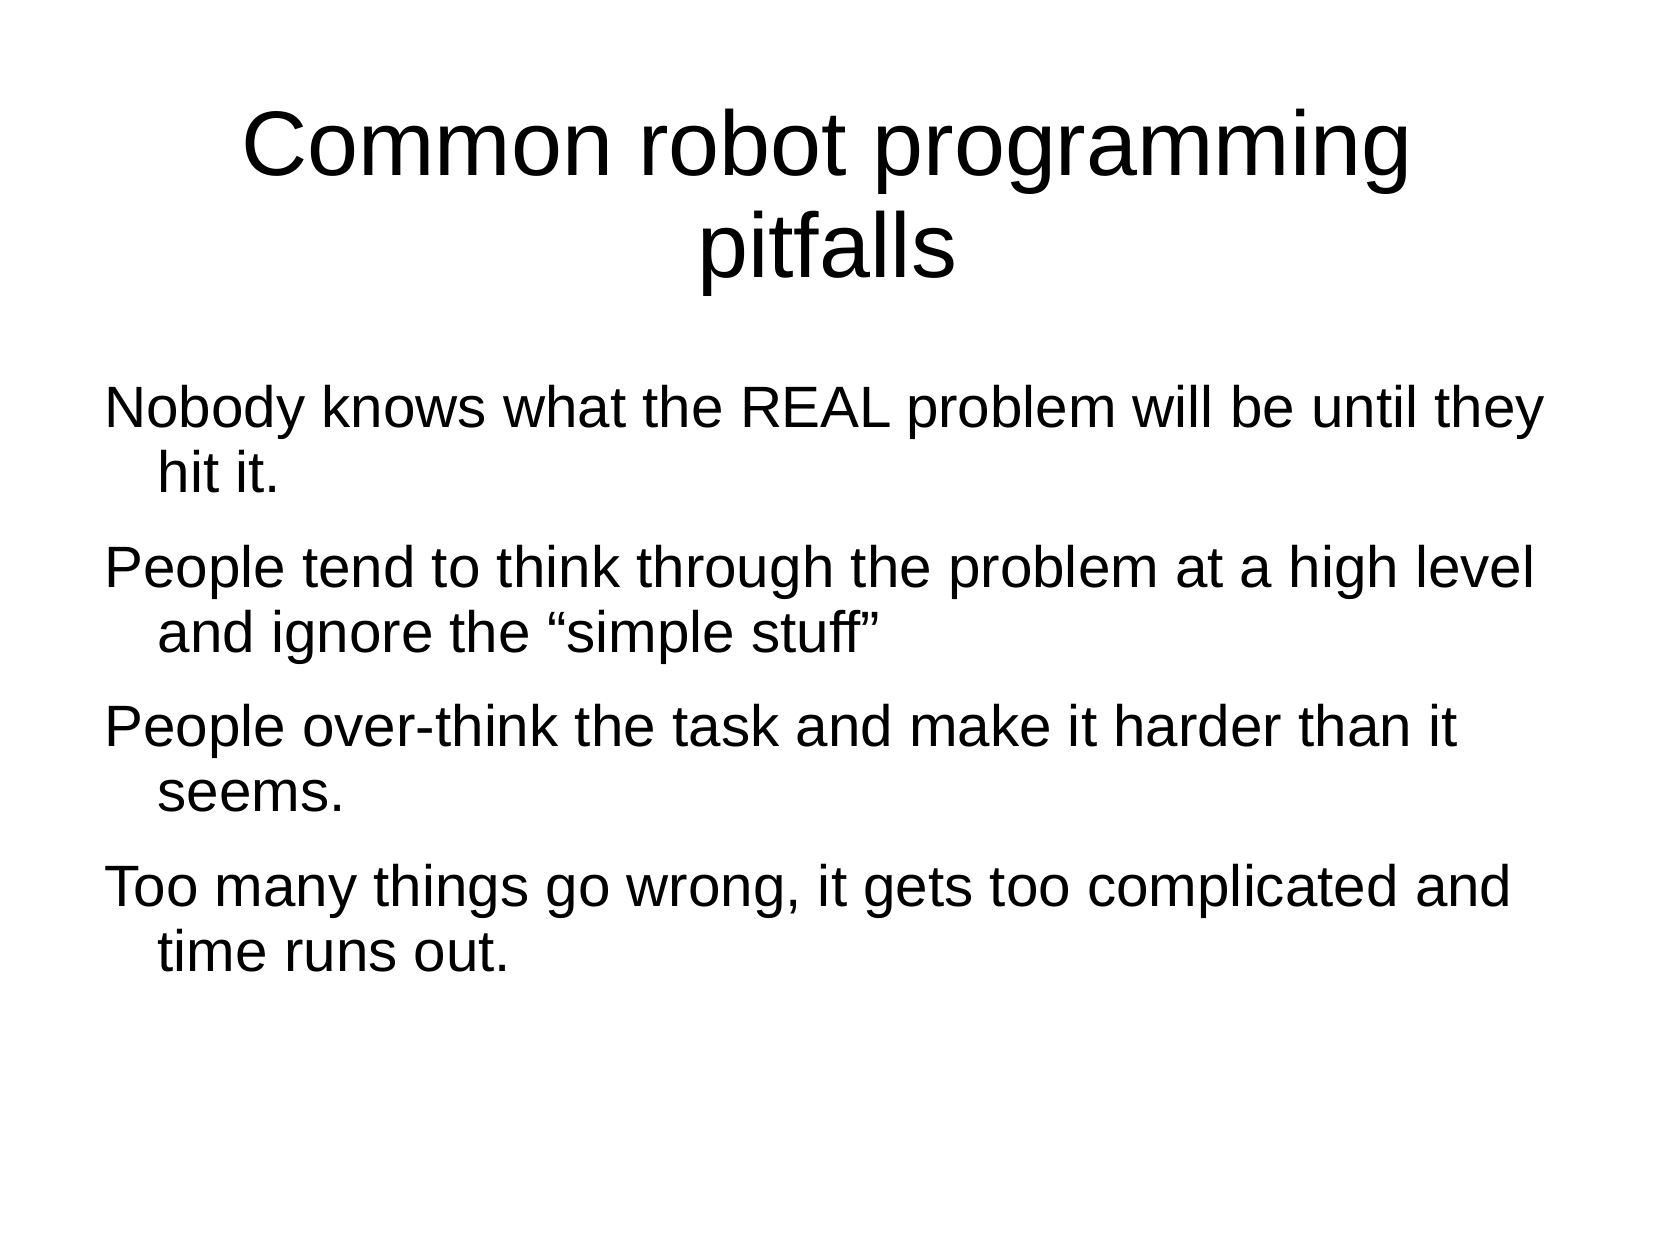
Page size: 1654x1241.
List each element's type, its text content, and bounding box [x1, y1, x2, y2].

list Nobody knows what the REAL problem will be until they hit it. People tend to think through the problem at a high level and ignore the “simple stuff” People over-think the task and make it harder than it seems. Too many things go wrong, it gets too complicated and time runs out. [86, 375, 1576, 1194]
title Common robot programming pitfalls [121, 58, 1534, 331]
